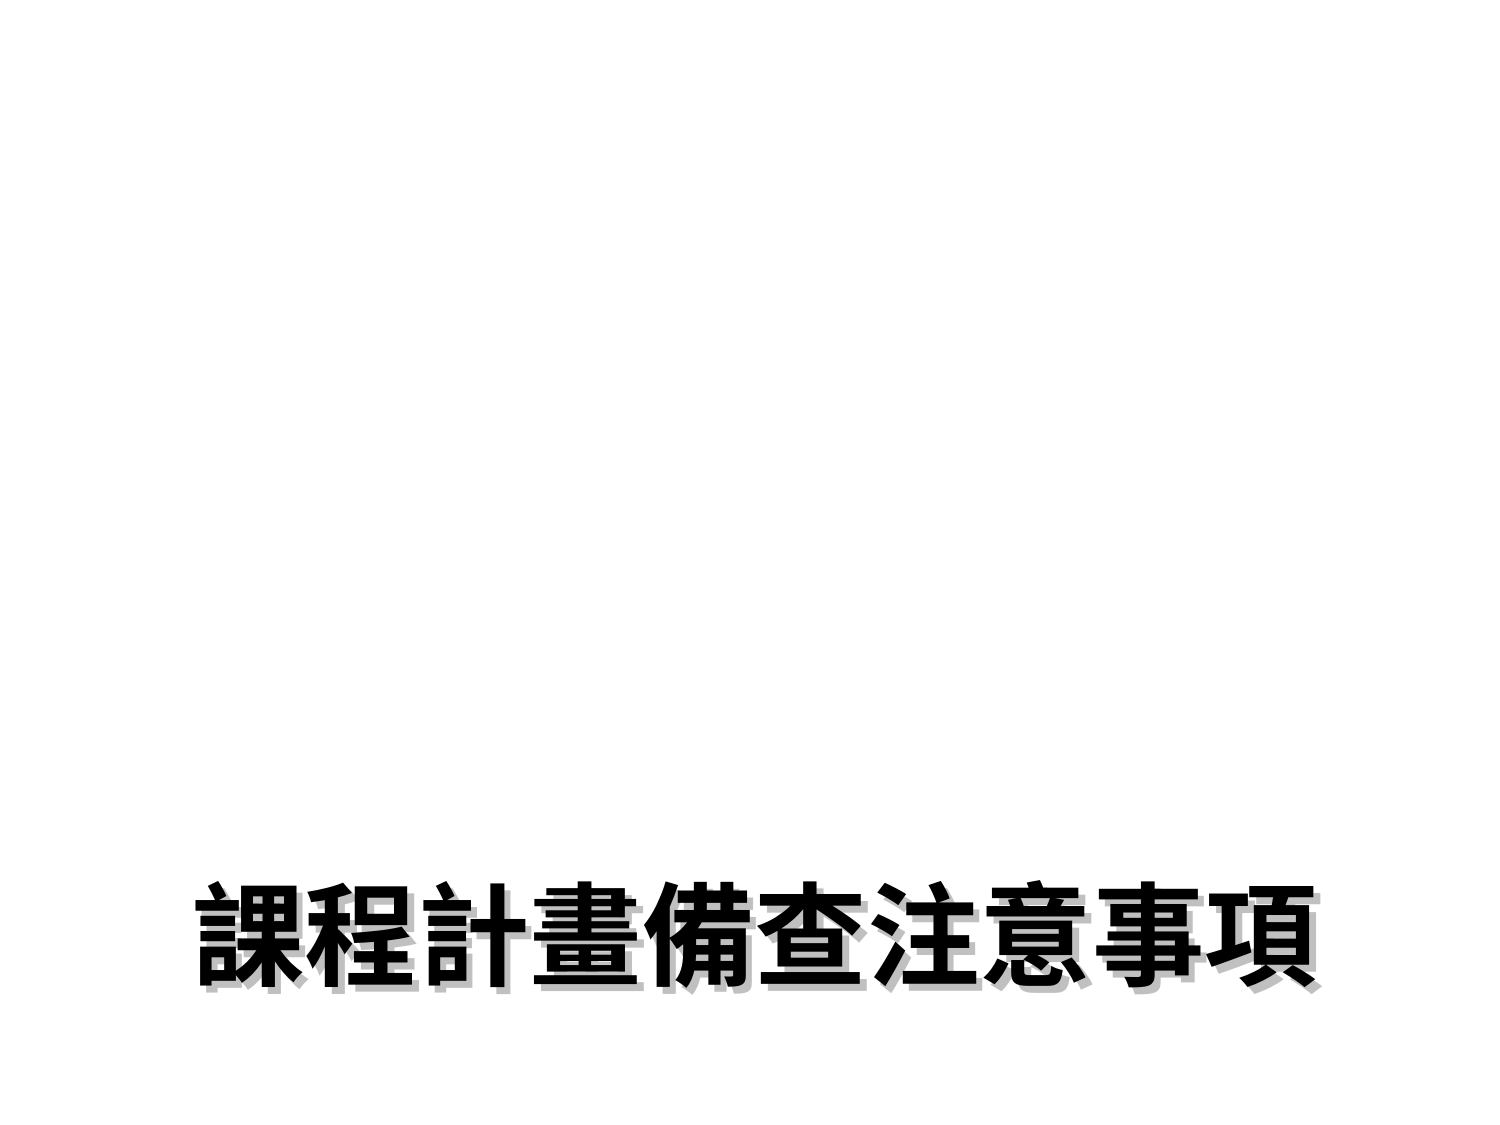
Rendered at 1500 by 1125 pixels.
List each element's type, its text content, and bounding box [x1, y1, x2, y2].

text_box 課程計畫備查注意事項 [177, 858, 1332, 1008]
